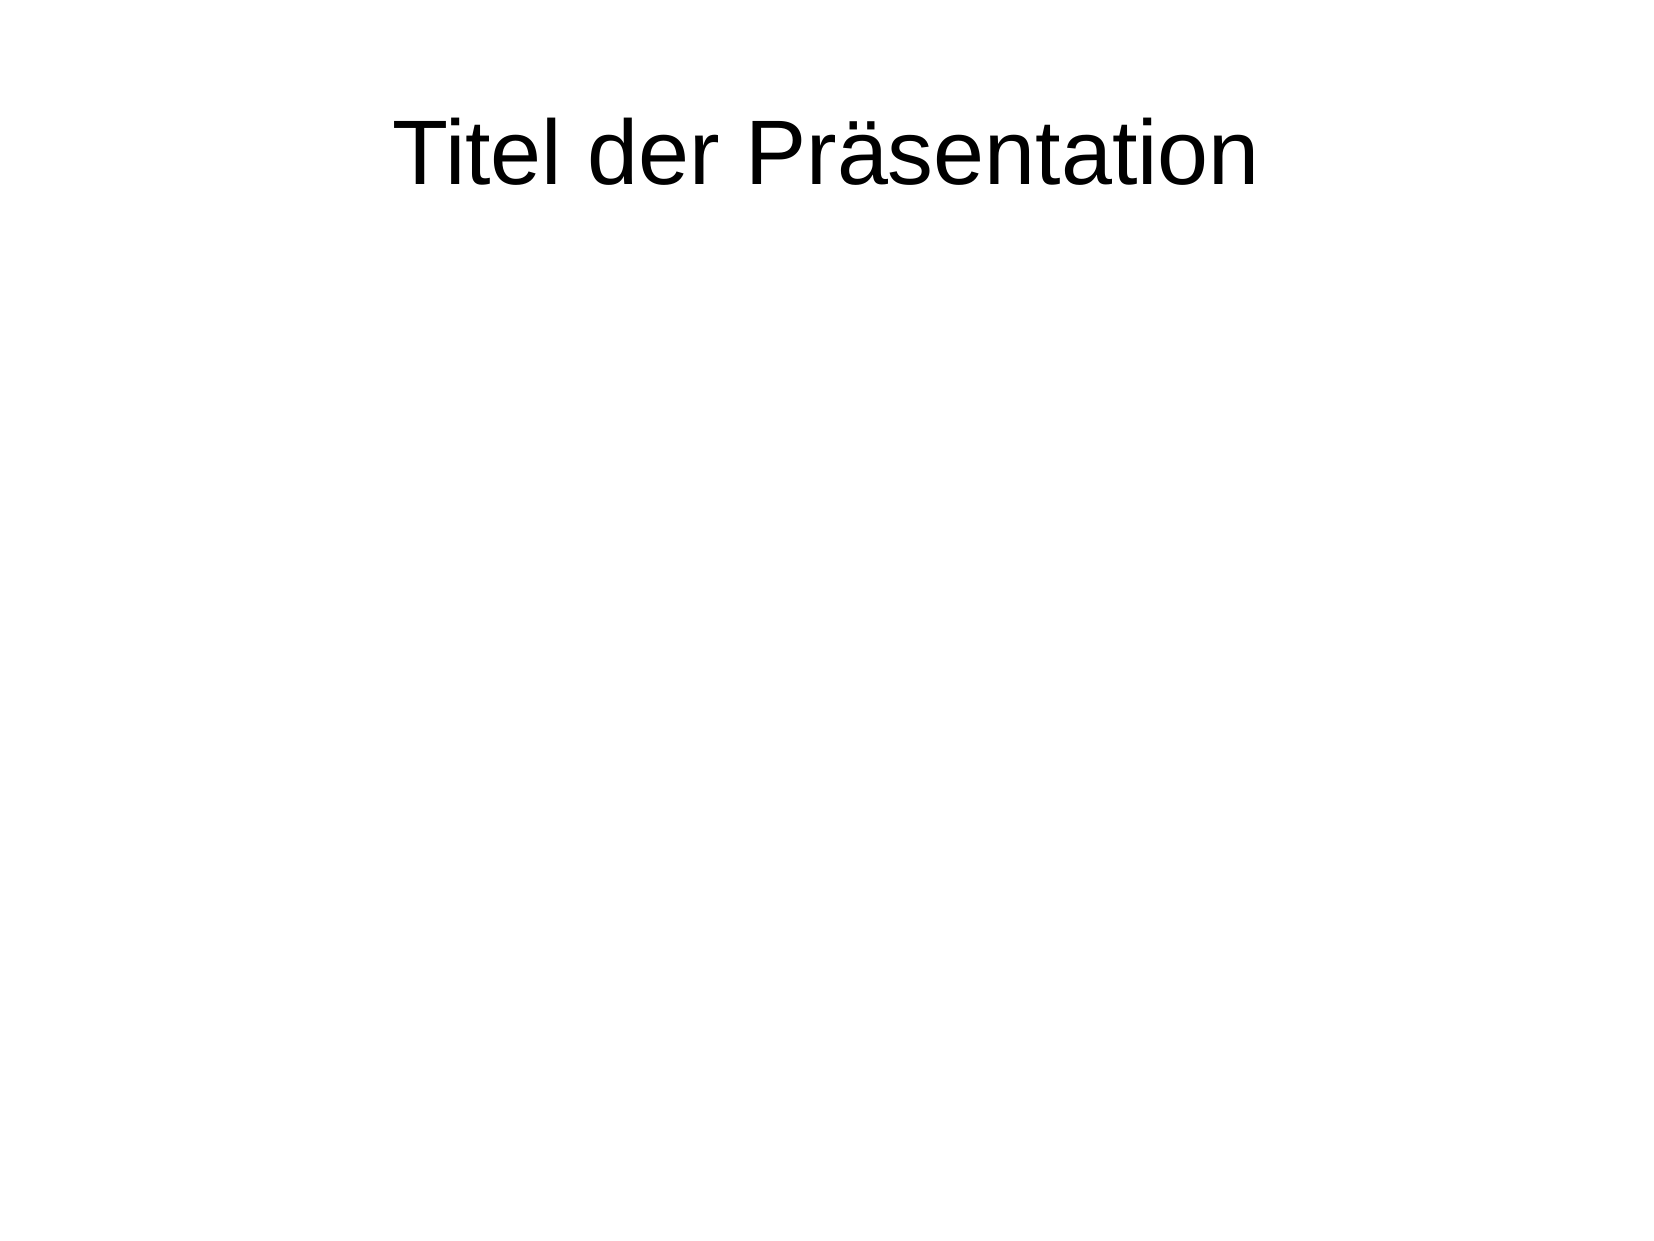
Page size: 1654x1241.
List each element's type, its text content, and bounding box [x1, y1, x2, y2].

title Titel der Präsentation [82, 56, 1571, 250]
